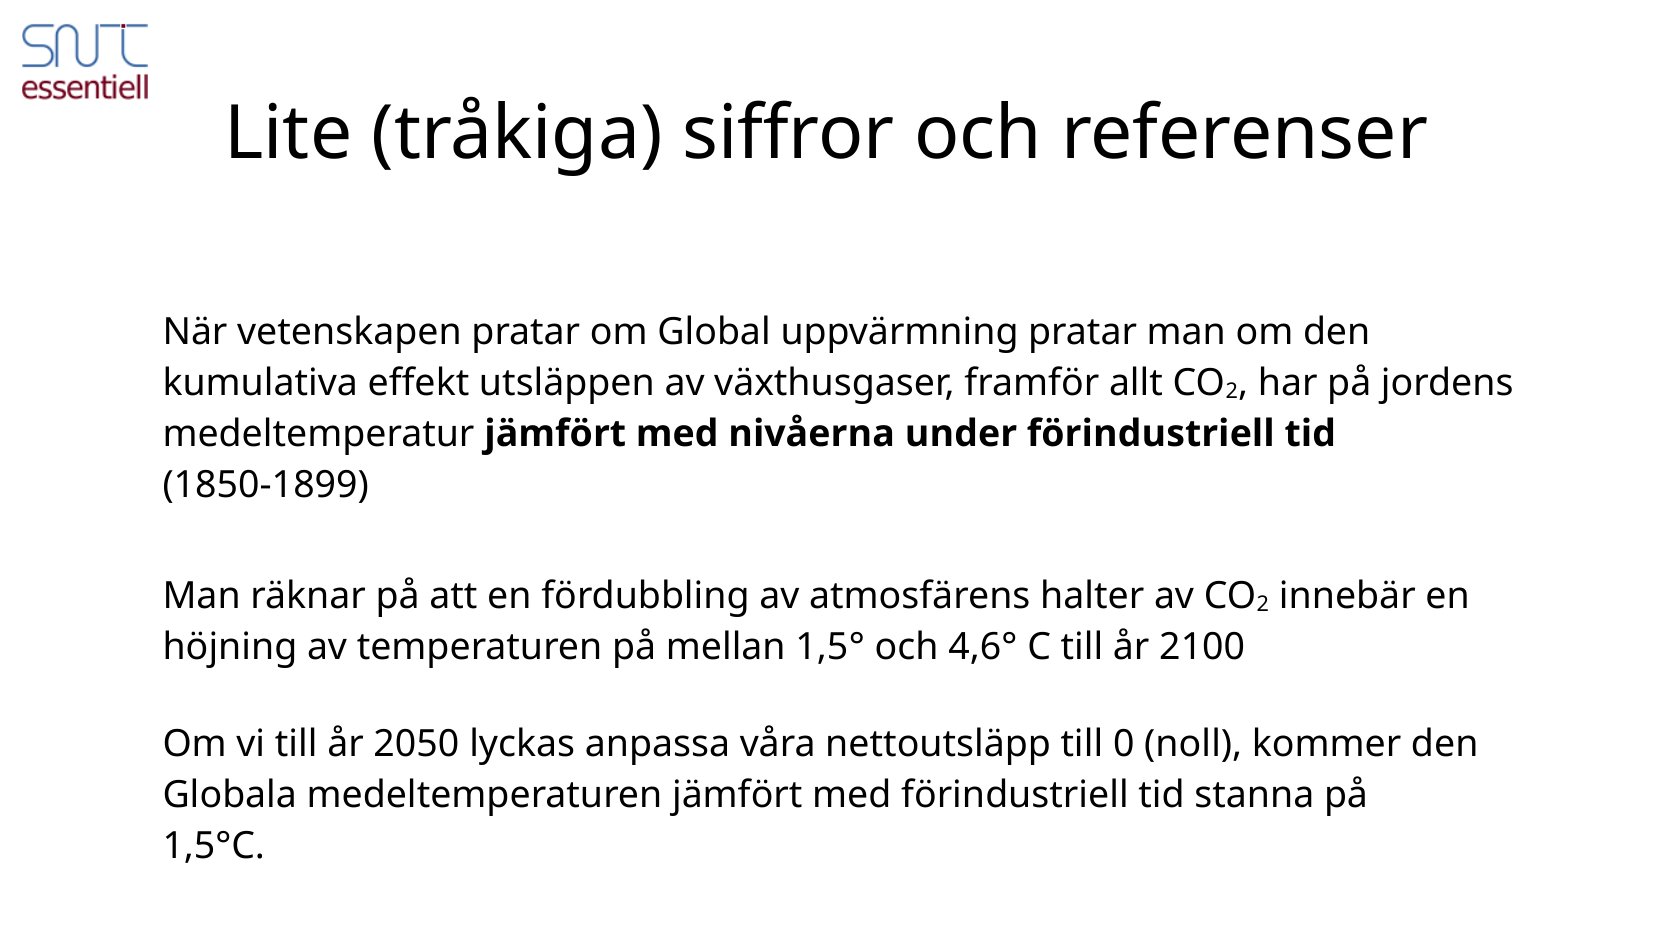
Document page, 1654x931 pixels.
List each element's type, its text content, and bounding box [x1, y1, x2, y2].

text_box Man räknar på att en fördubbling av atmosfärens halter av CO2 innebär en höjning av temperaturen på mellan 1,5° och 4,6° C till år 2100 [147, 561, 1506, 676]
picture [22, 0, 148, 125]
title Lite (tråkiga) siffror och referenser [82, 51, 1571, 207]
text_box När vetenskapen pratar om Global uppvärmning pratar man om den kumulativa effekt utsläppen av växthusgaser, framför allt CO2, har på jordens medeltemperatur jämfört med nivåerna under förindustriell tid (1850-1899) [147, 297, 1536, 512]
text_box Om vi till år 2050 lyckas anpassa våra nettoutsläpp till 0 (noll), kommer den Globala medeltemperaturen jämfört med förindustriell tid stanna på 1,5°C. [147, 708, 1506, 824]
